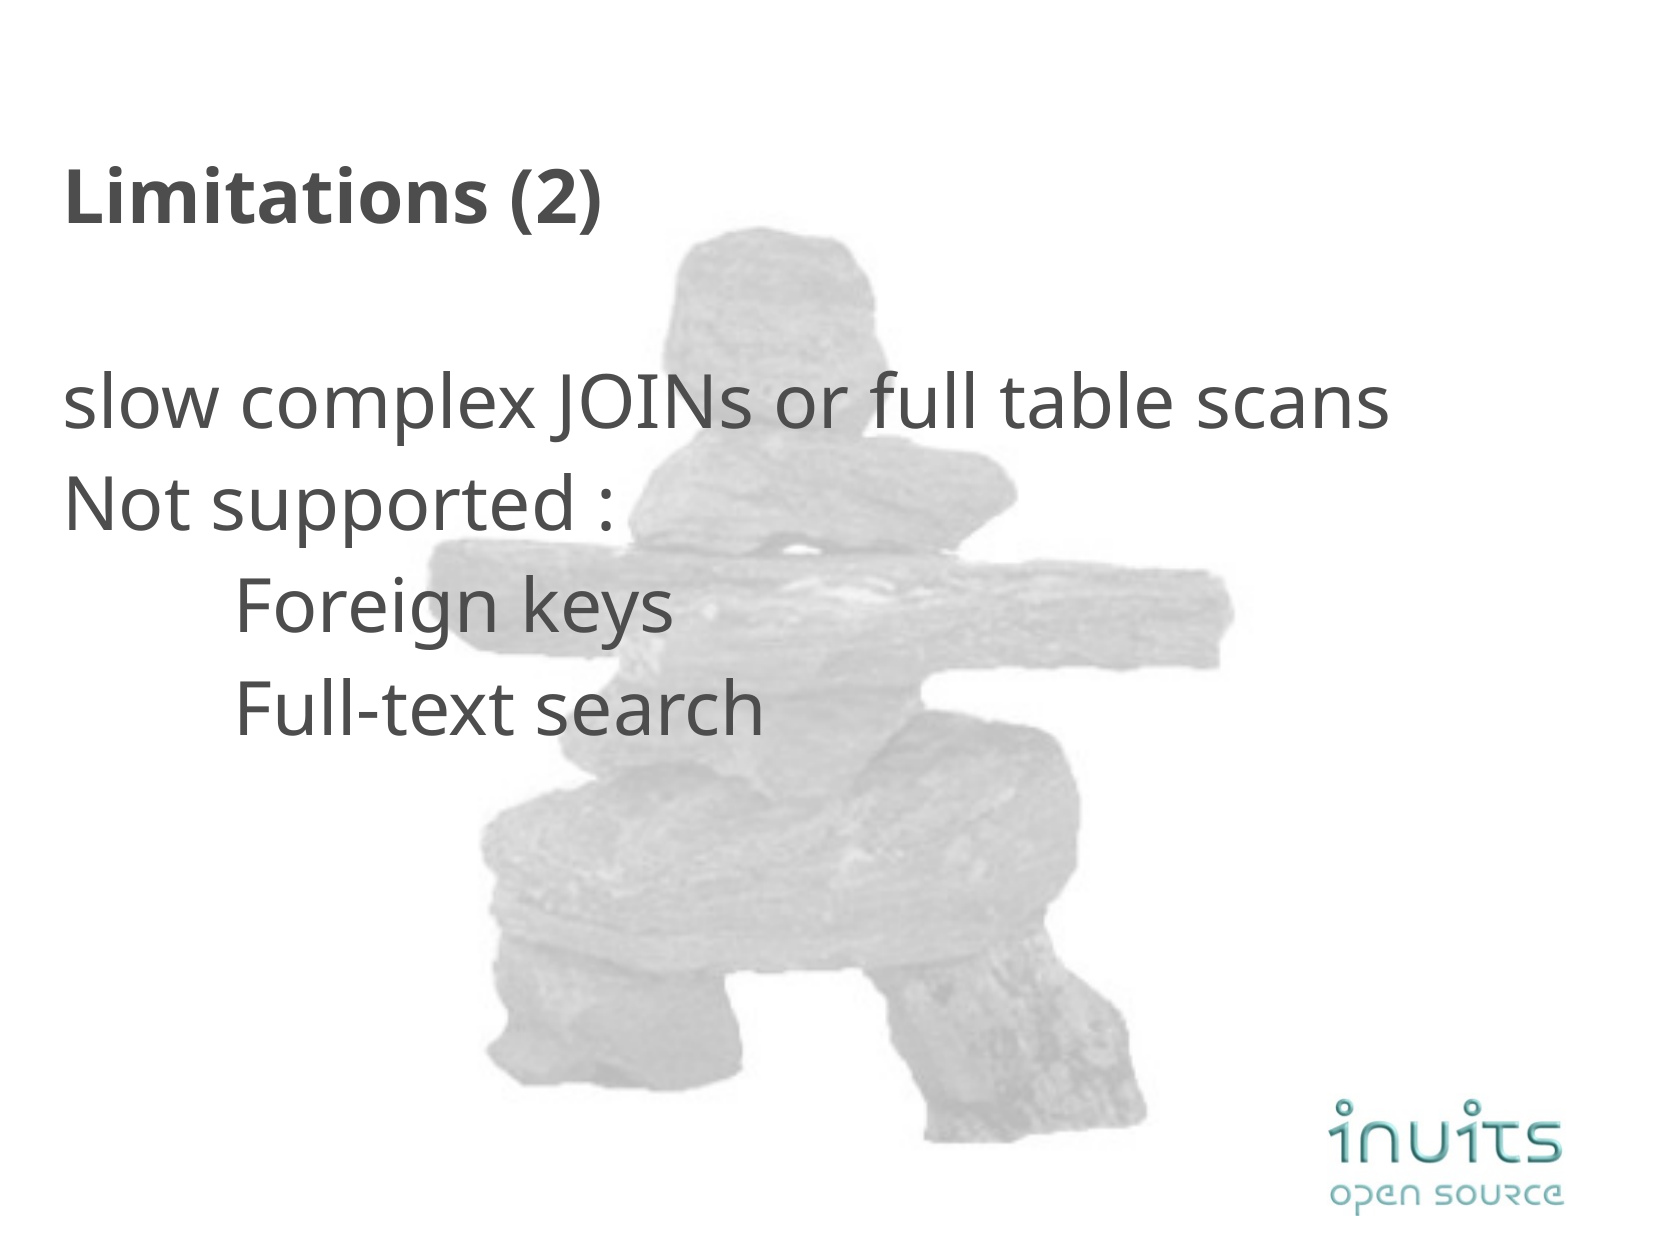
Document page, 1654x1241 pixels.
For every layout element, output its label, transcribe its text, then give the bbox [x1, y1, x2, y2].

picture [1535, 1093, 1566, 1216]
text_box Limitations (2) slow complex JOINs or full table scans Not supported : Foreign keys Full-text search [47, 135, 1535, 1241]
